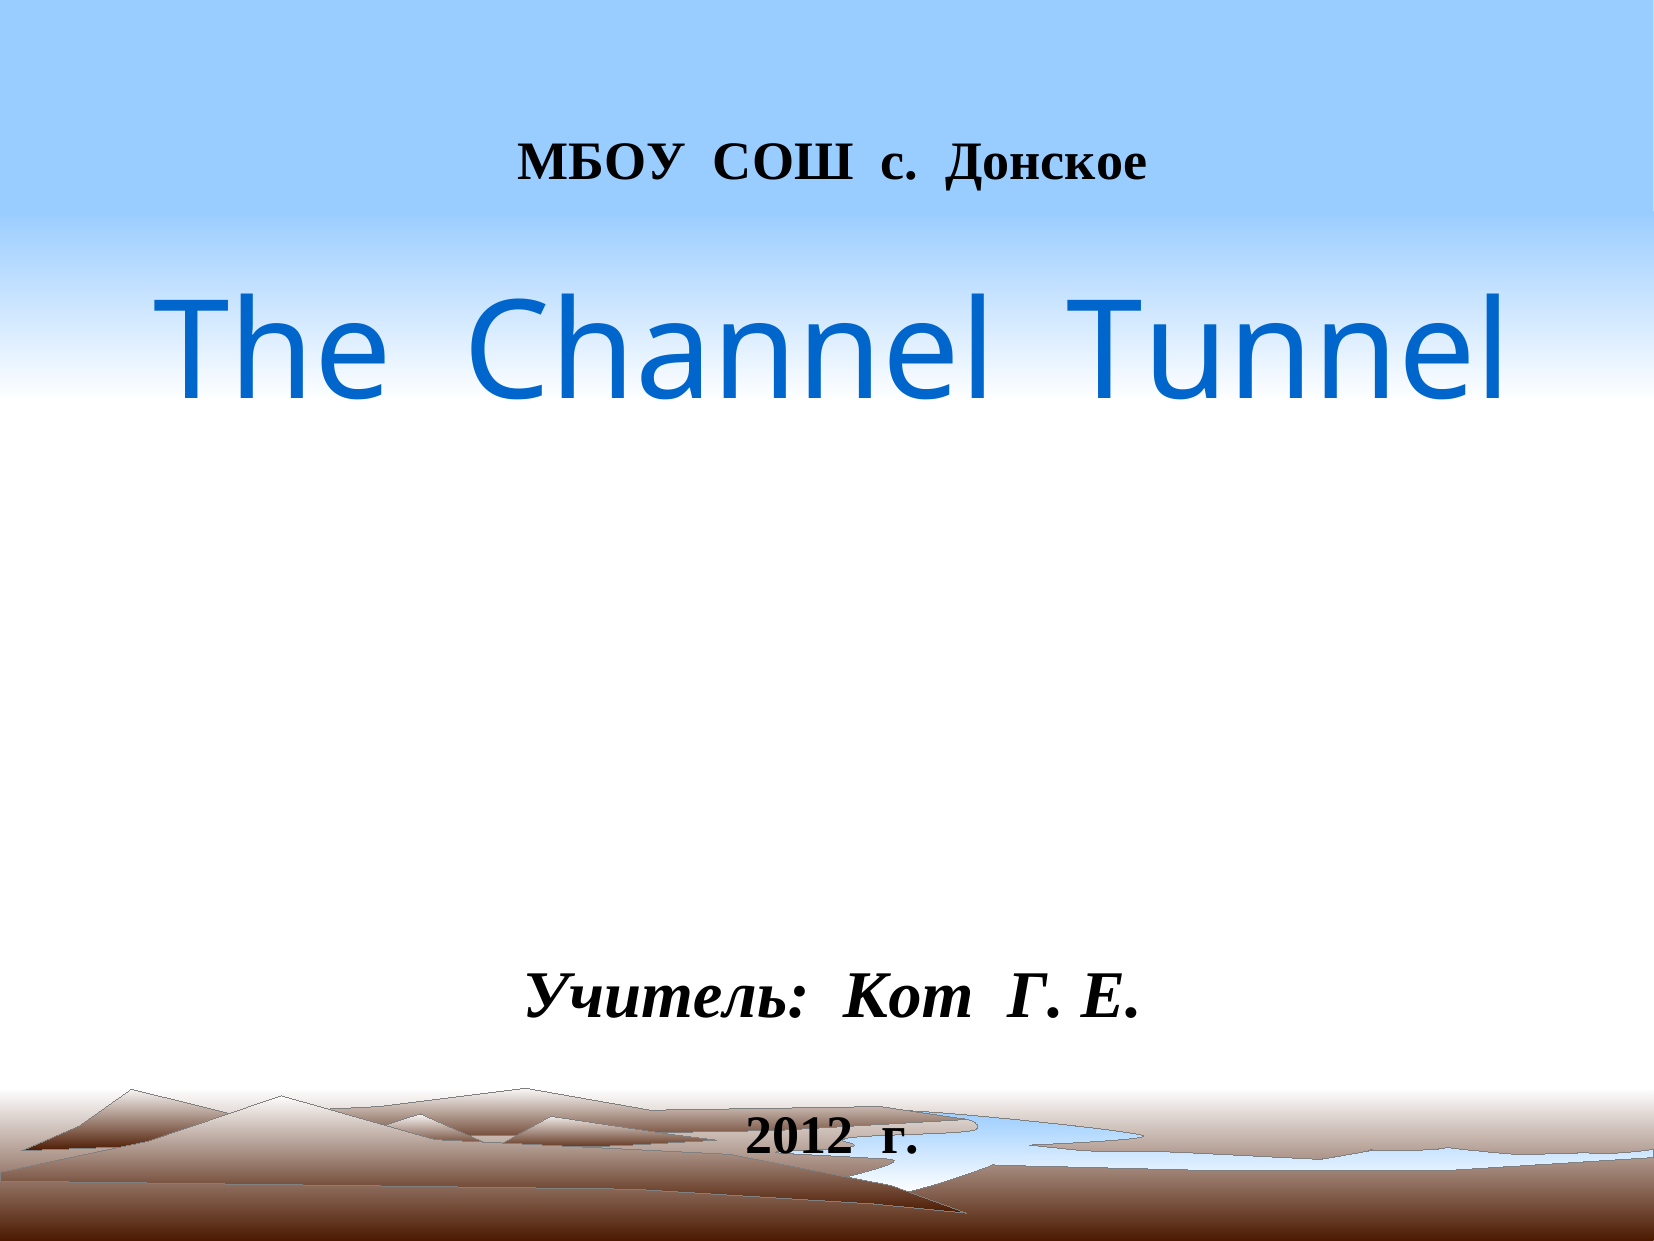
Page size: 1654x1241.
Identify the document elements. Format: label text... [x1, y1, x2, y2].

title МБОУ СОШ с. Донское [88, 65, 1577, 258]
subtitle The Channel Tunnel Учитель: Кот Г. Е. 2012 г. [88, 258, 1577, 1211]
picture [236, 471, 1477, 1034]
